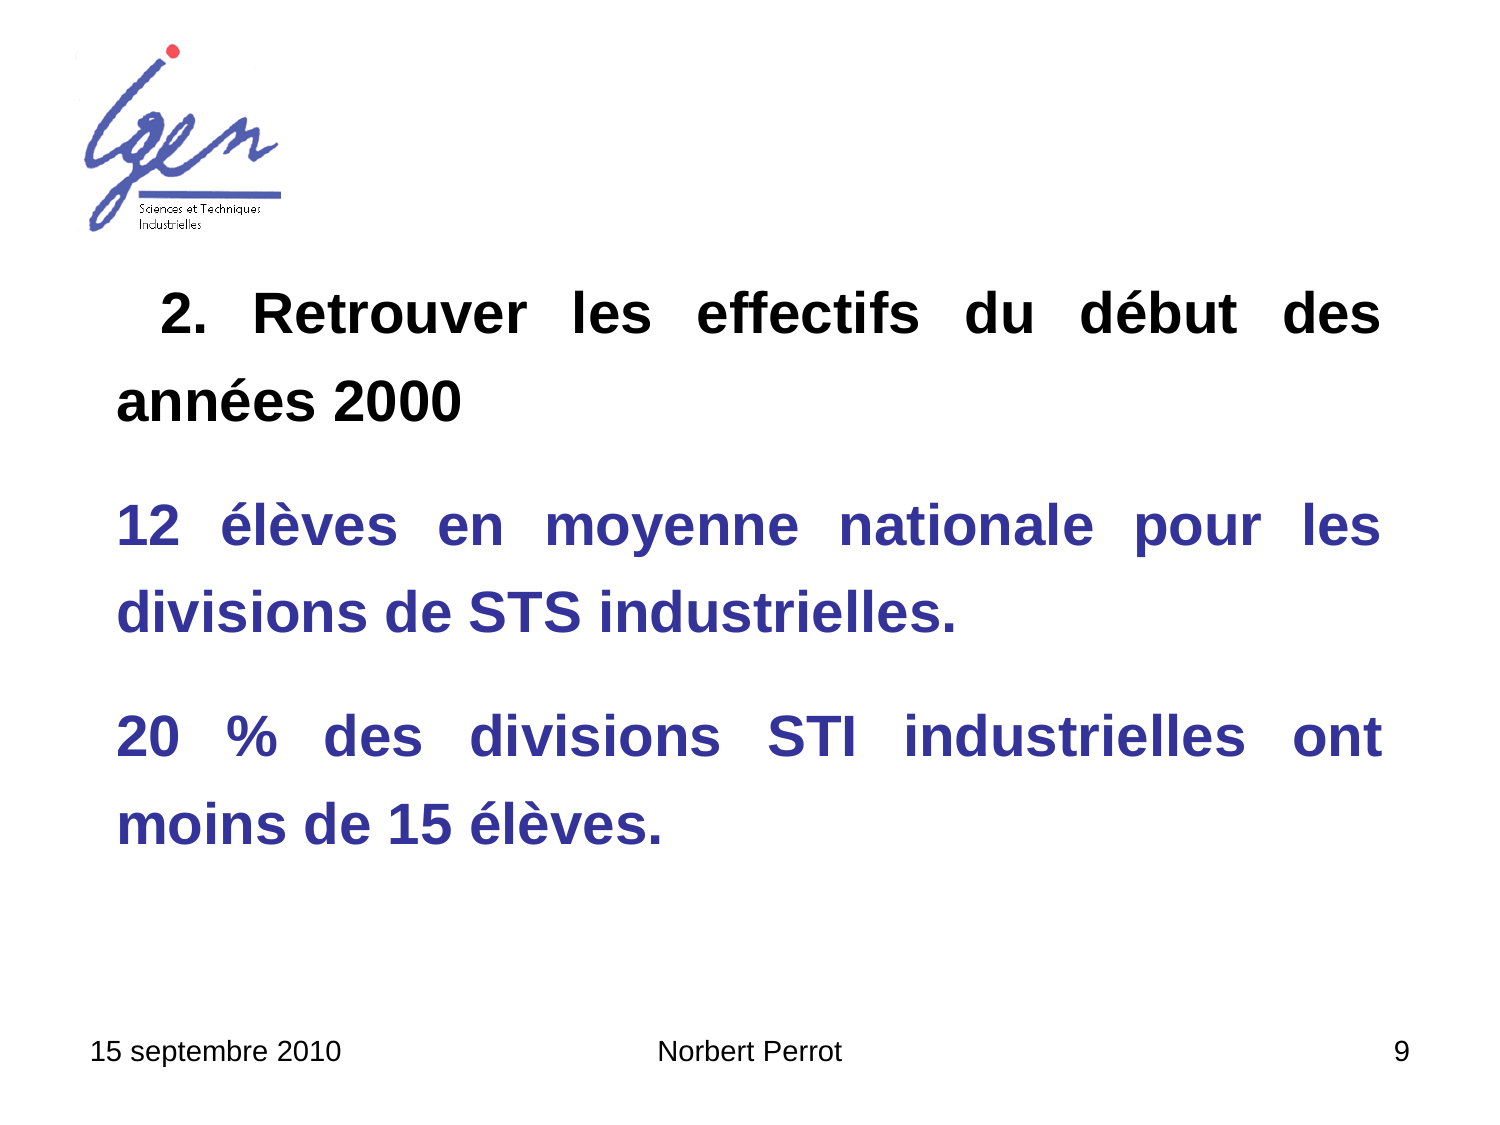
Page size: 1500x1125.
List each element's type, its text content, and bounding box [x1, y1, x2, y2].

text_box 15 septembre 2010 [74, 1024, 426, 1103]
text_box Norbert Perrot [512, 1024, 988, 1103]
text_box 2. Retrouver les effectifs du début des années 2000 12 élèves en moyenne nationale pour les divisions de STS industrielles. 20 % des divisions STI industrielles ont moins de 15 élèves. [101, 250, 1399, 864]
text_box <numéro> [1074, 1024, 1426, 1103]
picture [75, 42, 281, 235]
